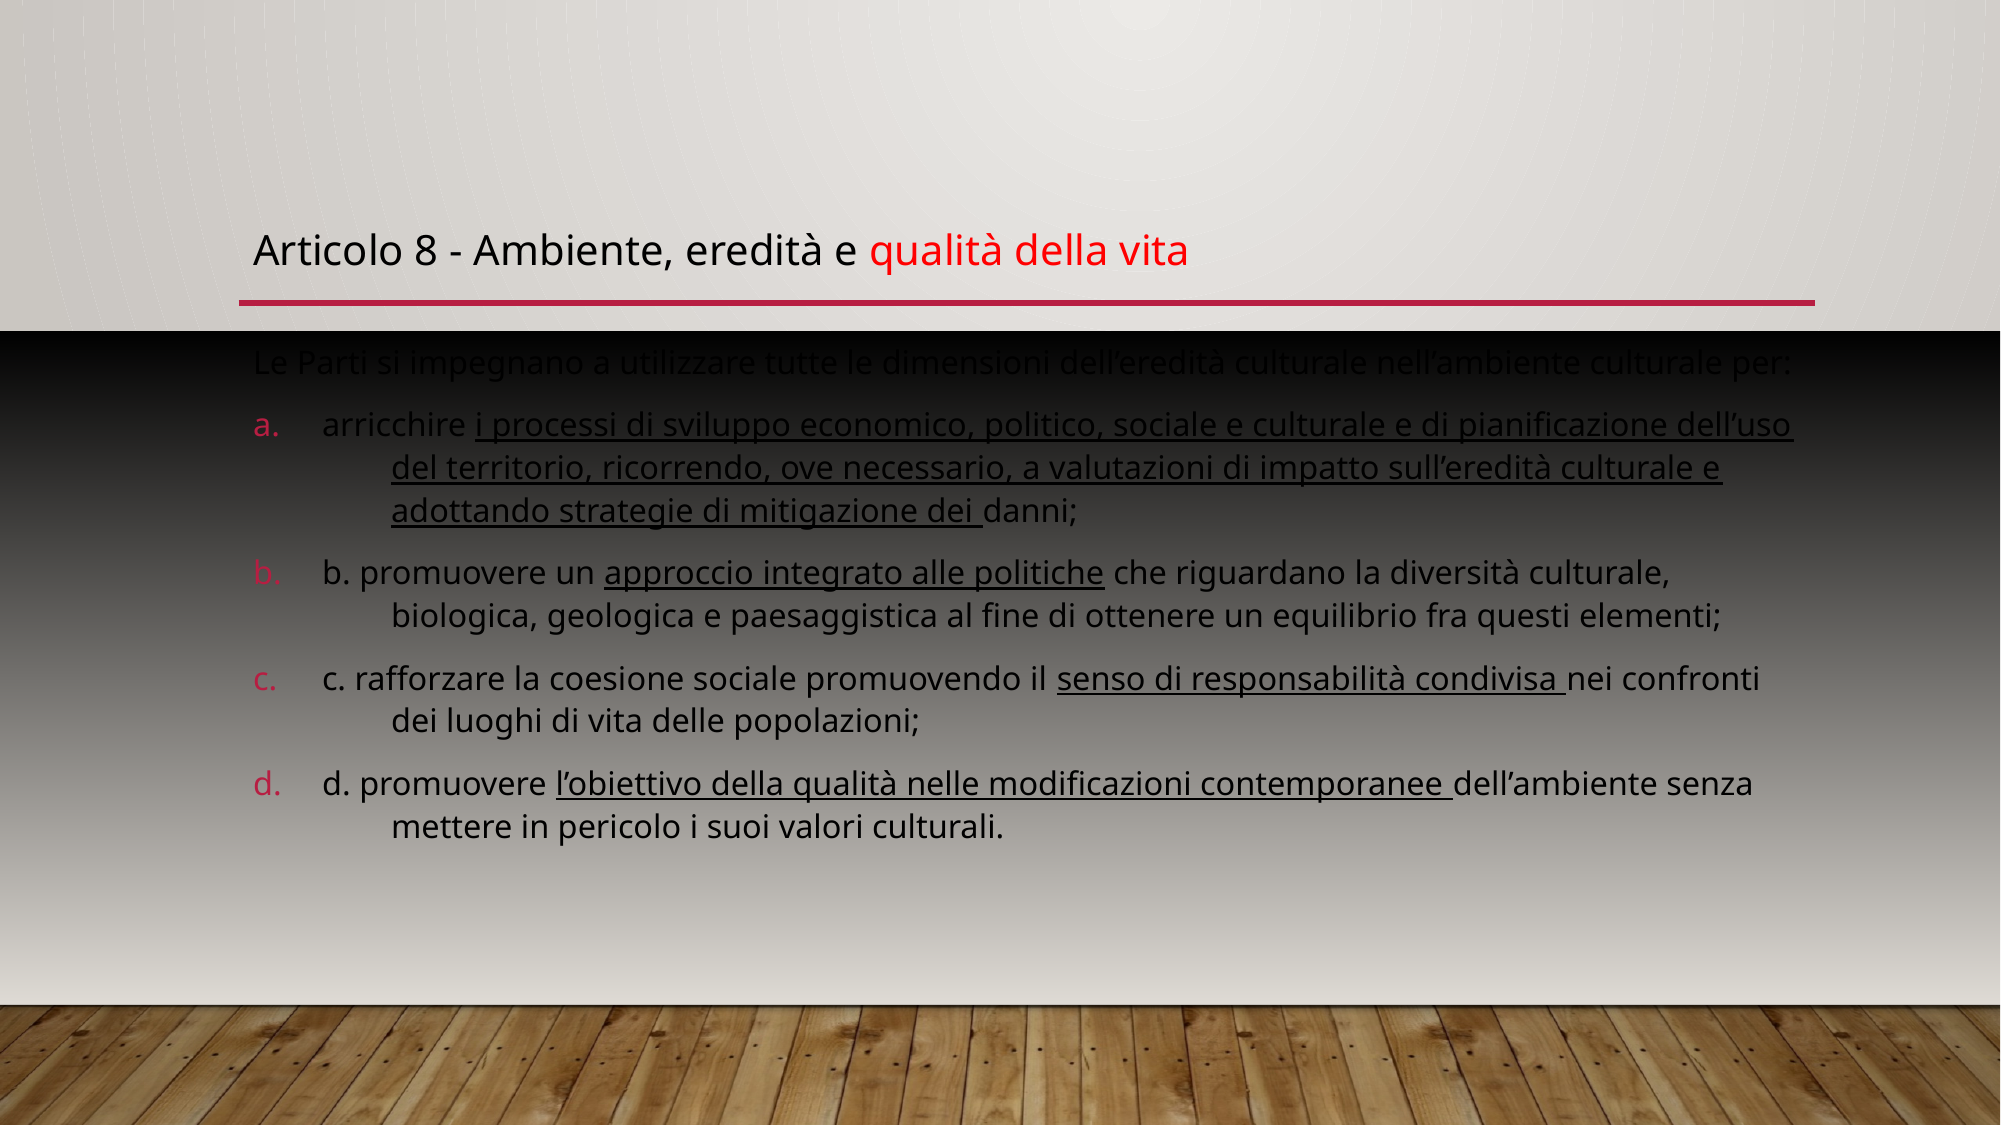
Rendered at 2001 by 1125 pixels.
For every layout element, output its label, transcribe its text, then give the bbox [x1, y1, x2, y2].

title Articolo 8 - Ambiente, eredità e qualità della vita [238, 131, 1814, 305]
list Le Parti si impegnano a utilizzare tutte le dimensioni dell’eredità culturale nell’ambiente culturale per: arricchire i processi di sviluppo economico, politico, sociale e culturale e di pianificazione dell’uso del territorio, ricorrendo, ove necessario, a valutazioni di impatto sull’eredità culturale e adottando strategie di mitigazione dei danni; b. promuovere un approccio integrato alle politiche che riguardano la diversità culturale, biologica, geologica e paesaggistica al fine di ottenere un equilibrio fra questi elementi; c. rafforzare la coesione sociale promuovendo il senso di responsabilità condivisa nei confronti dei luoghi di vita delle popolazioni; d. promuovere l’obiettivo della qualità nelle modificazioni contemporanee dell’ambiente senza mettere in pericolo i suoi valori culturali. [238, 330, 1814, 897]
